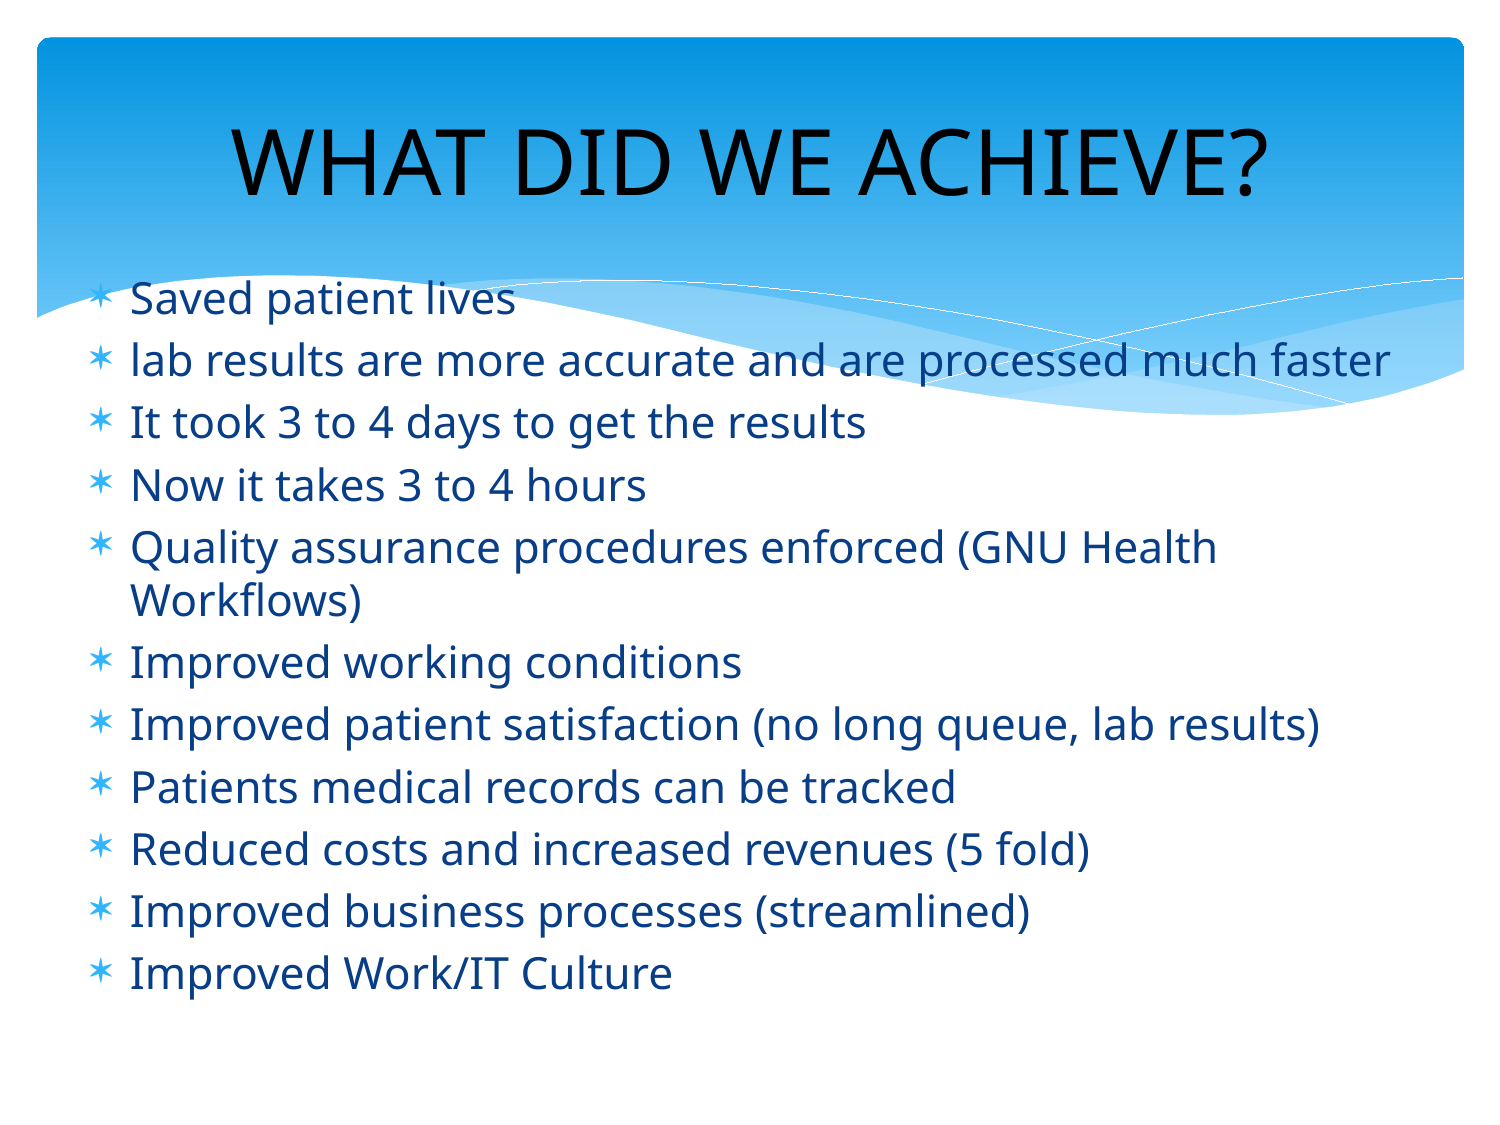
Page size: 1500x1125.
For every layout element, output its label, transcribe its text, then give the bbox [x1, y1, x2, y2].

title WHAT DID WE ACHIEVE? [75, 55, 1425, 261]
list Saved patient lives lab results are more accurate and are processed much faster It took 3 to 4 days to get the results Now it takes 3 to 4 hours Quality assurance procedures enforced (GNU Health Workflows) Improved working conditions Improved patient satisfaction (no long queue, lab results) Patients medical records can be tracked Reduced costs and increased revenues (5 fold) Improved business processes (streamlined) Improved Work/IT Culture [75, 262, 1425, 1064]
